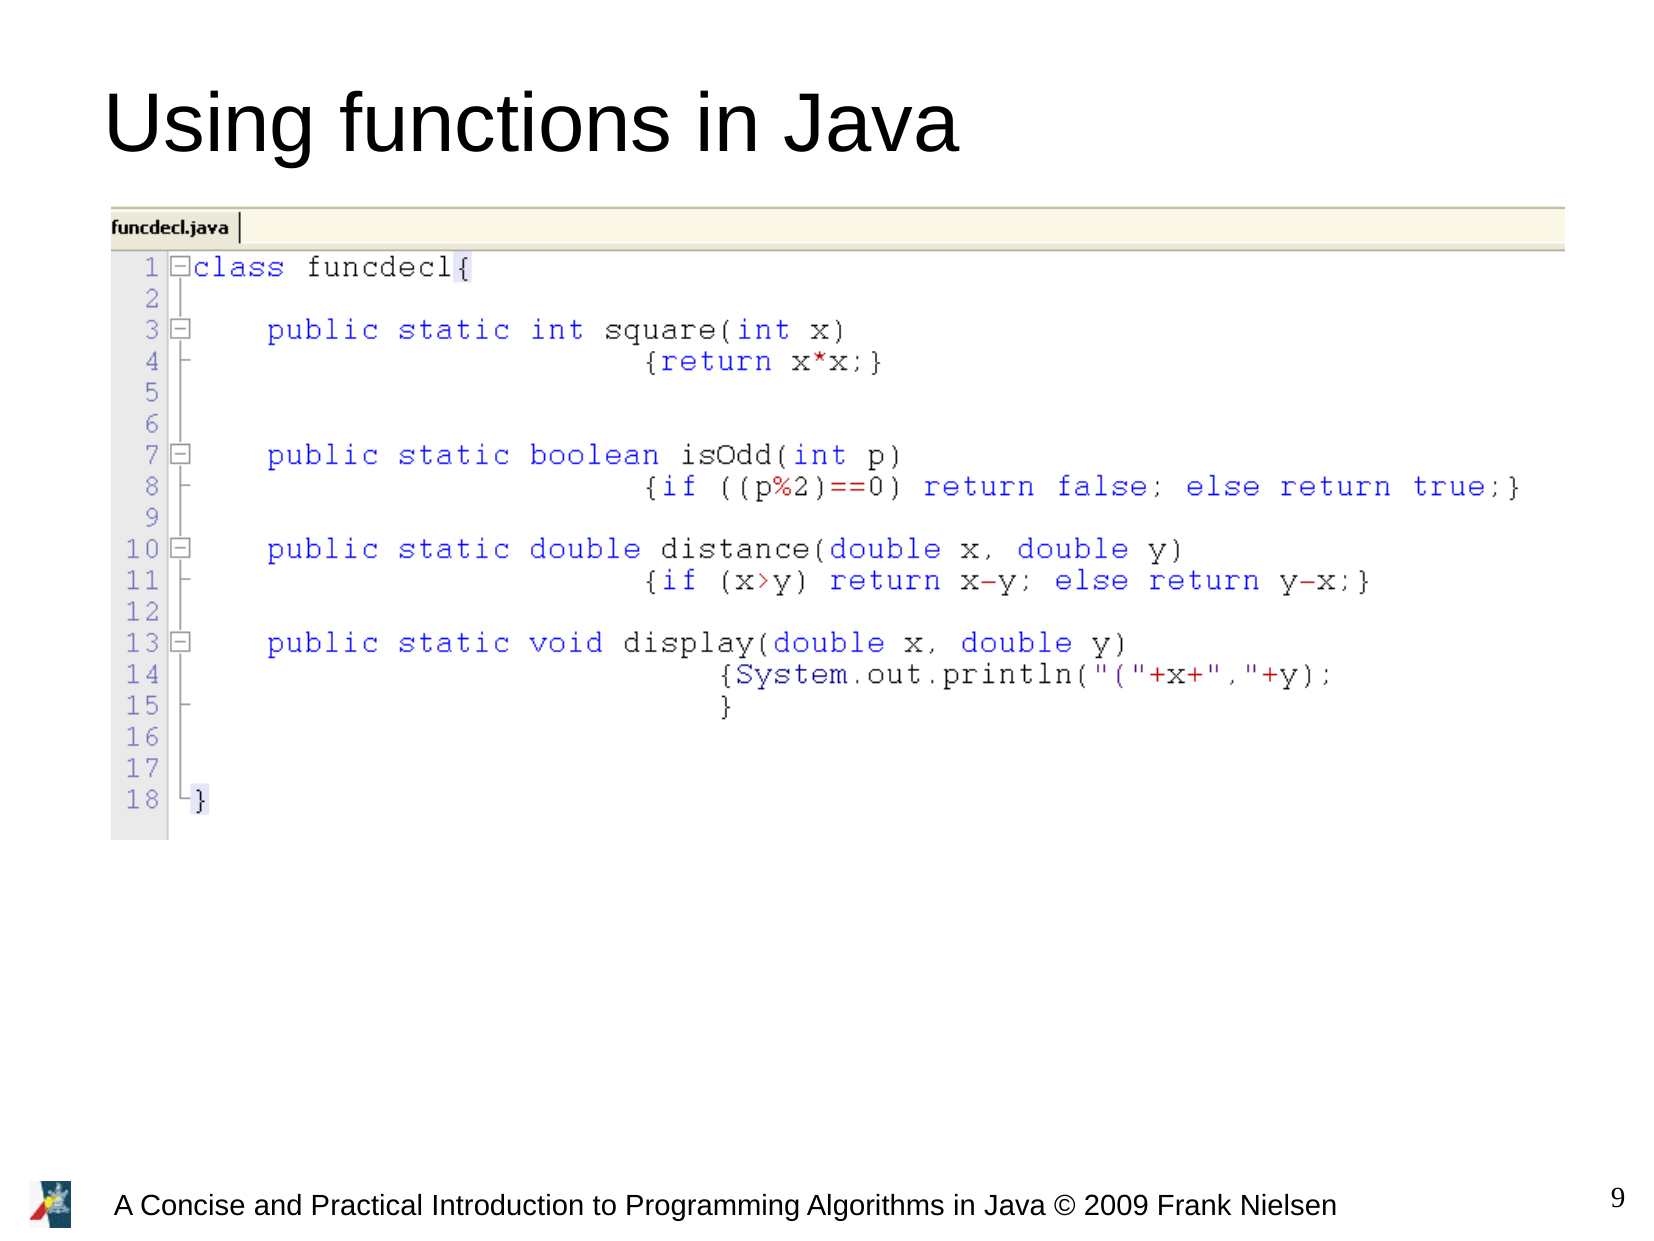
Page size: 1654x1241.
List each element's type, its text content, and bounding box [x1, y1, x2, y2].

text_box Using functions in Java [88, 69, 976, 178]
picture [29, 1181, 71, 1228]
picture [111, 206, 1565, 840]
